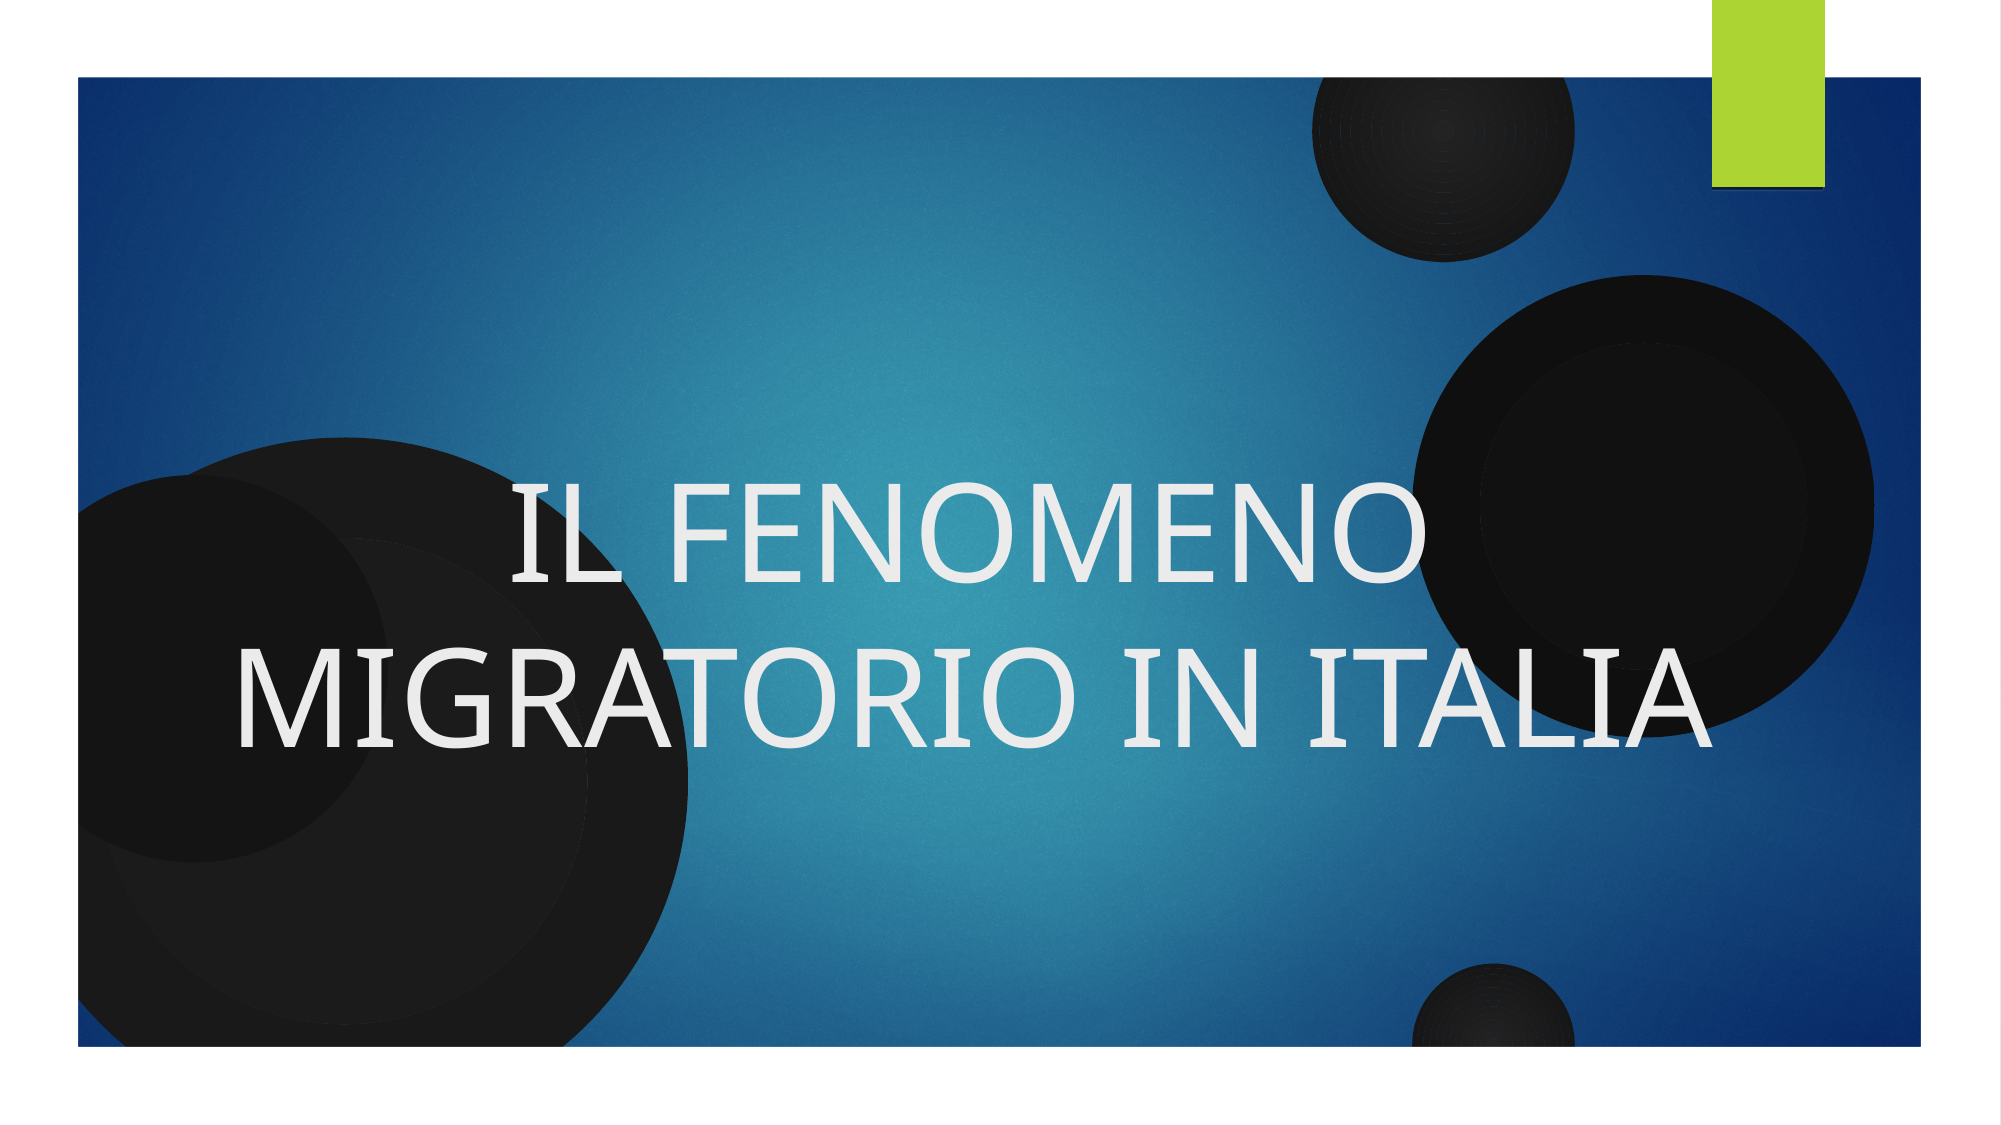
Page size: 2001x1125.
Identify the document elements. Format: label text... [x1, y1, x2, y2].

title IL FENOMENO MIGRATORIO IN ITALIA [189, 245, 1753, 783]
